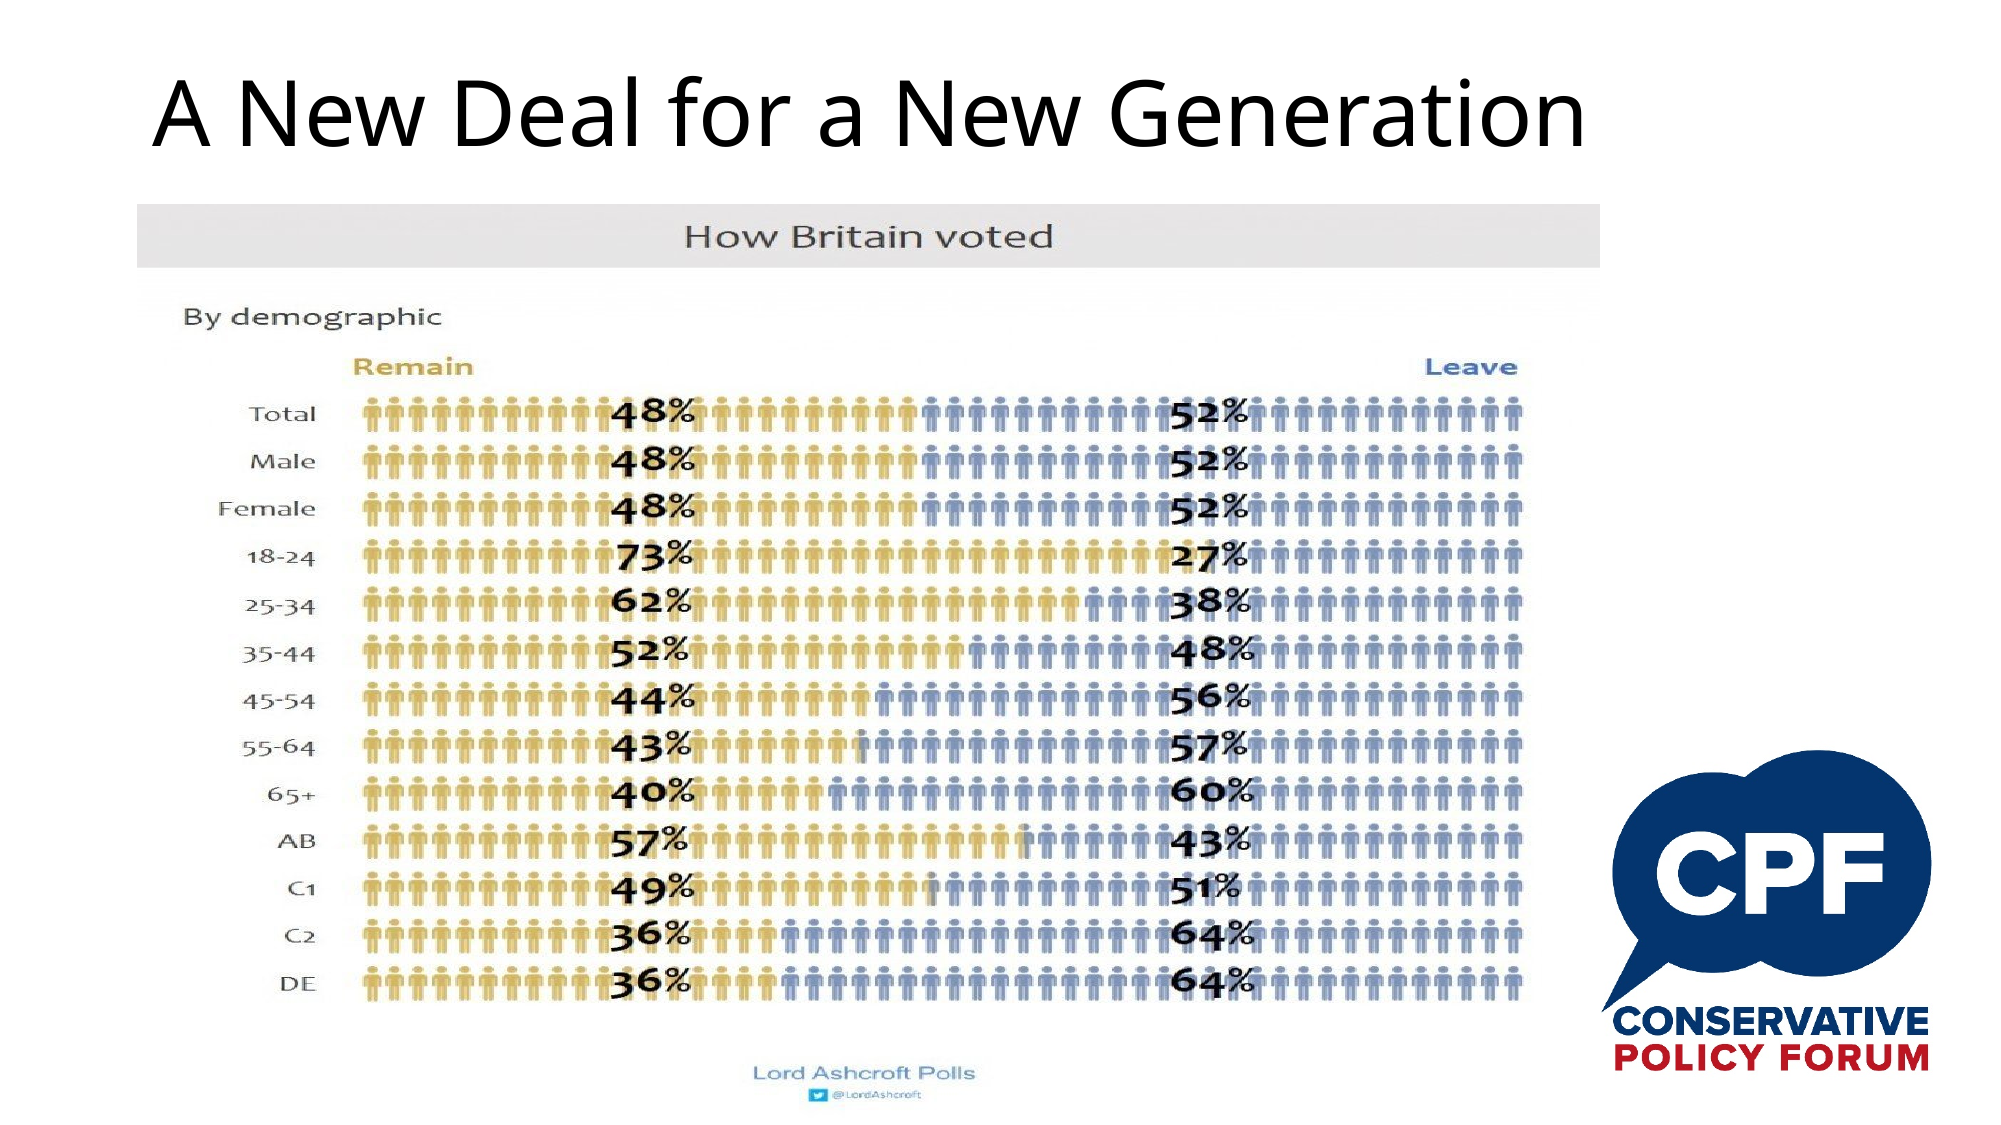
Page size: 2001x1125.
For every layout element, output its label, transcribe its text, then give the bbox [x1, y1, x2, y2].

picture [137, 204, 1967, 1125]
title A New Deal for a New Generation [137, 59, 1863, 278]
